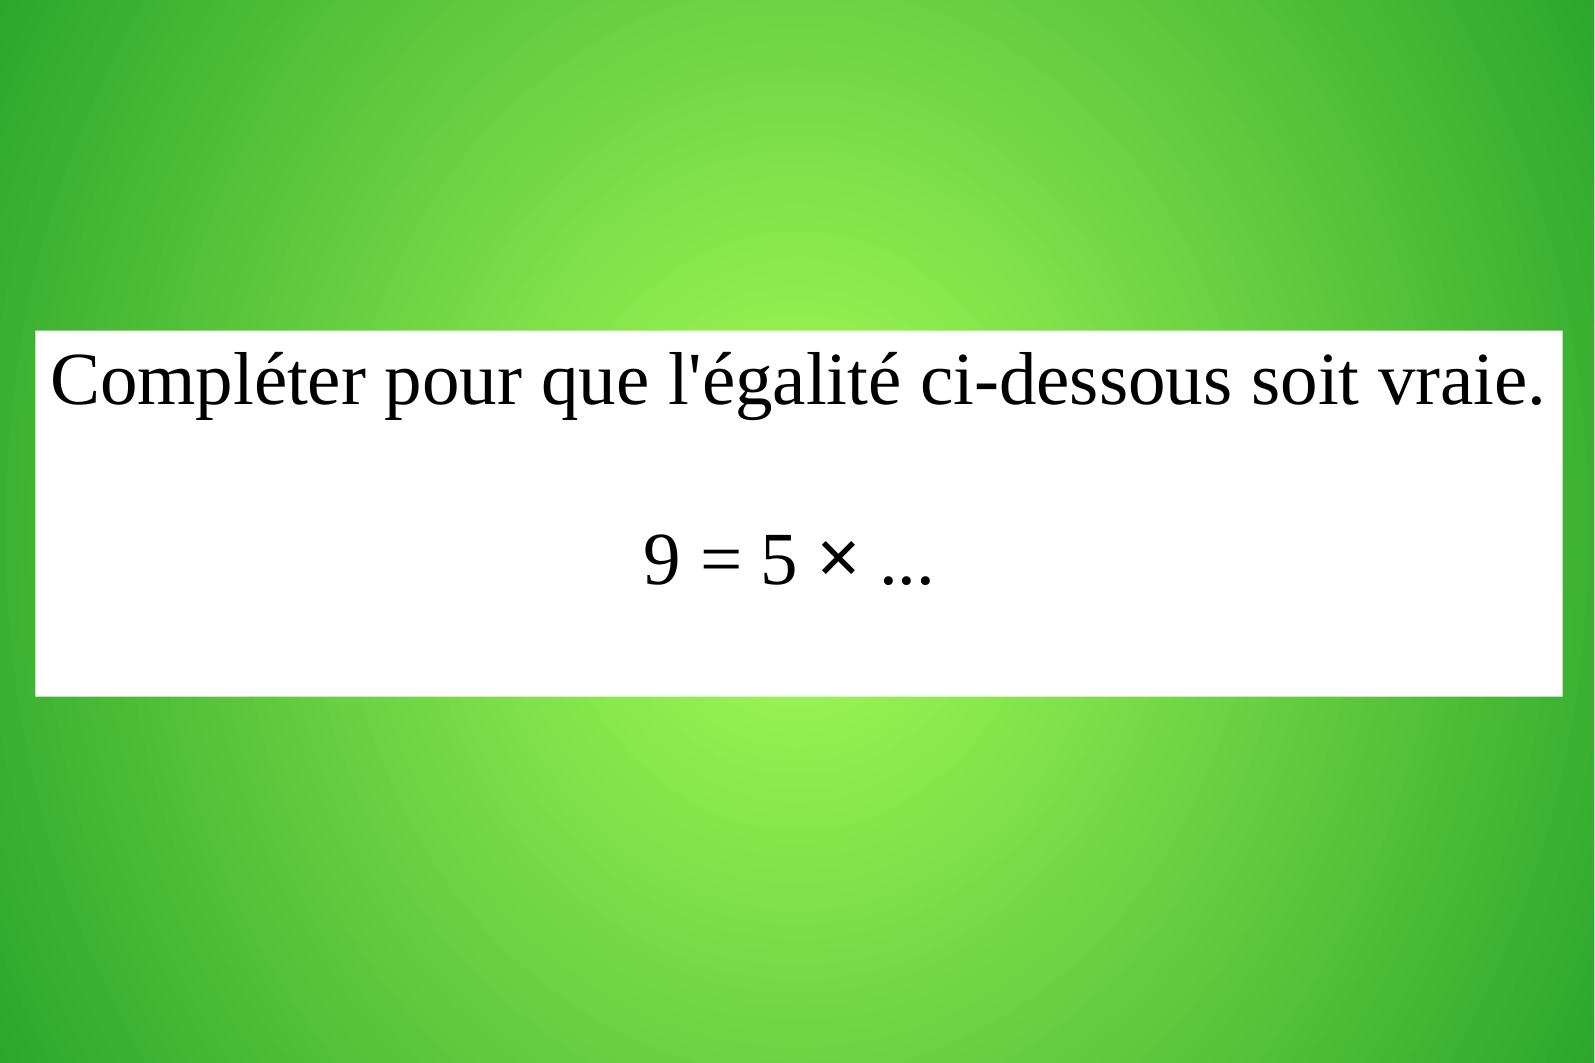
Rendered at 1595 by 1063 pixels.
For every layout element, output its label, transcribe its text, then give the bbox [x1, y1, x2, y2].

picture [0, 0, 1595, 1063]
text_box Compléter pour que l'égalité ci-dessous soit vraie. 9 = 5 × ... [35, 330, 1563, 695]
